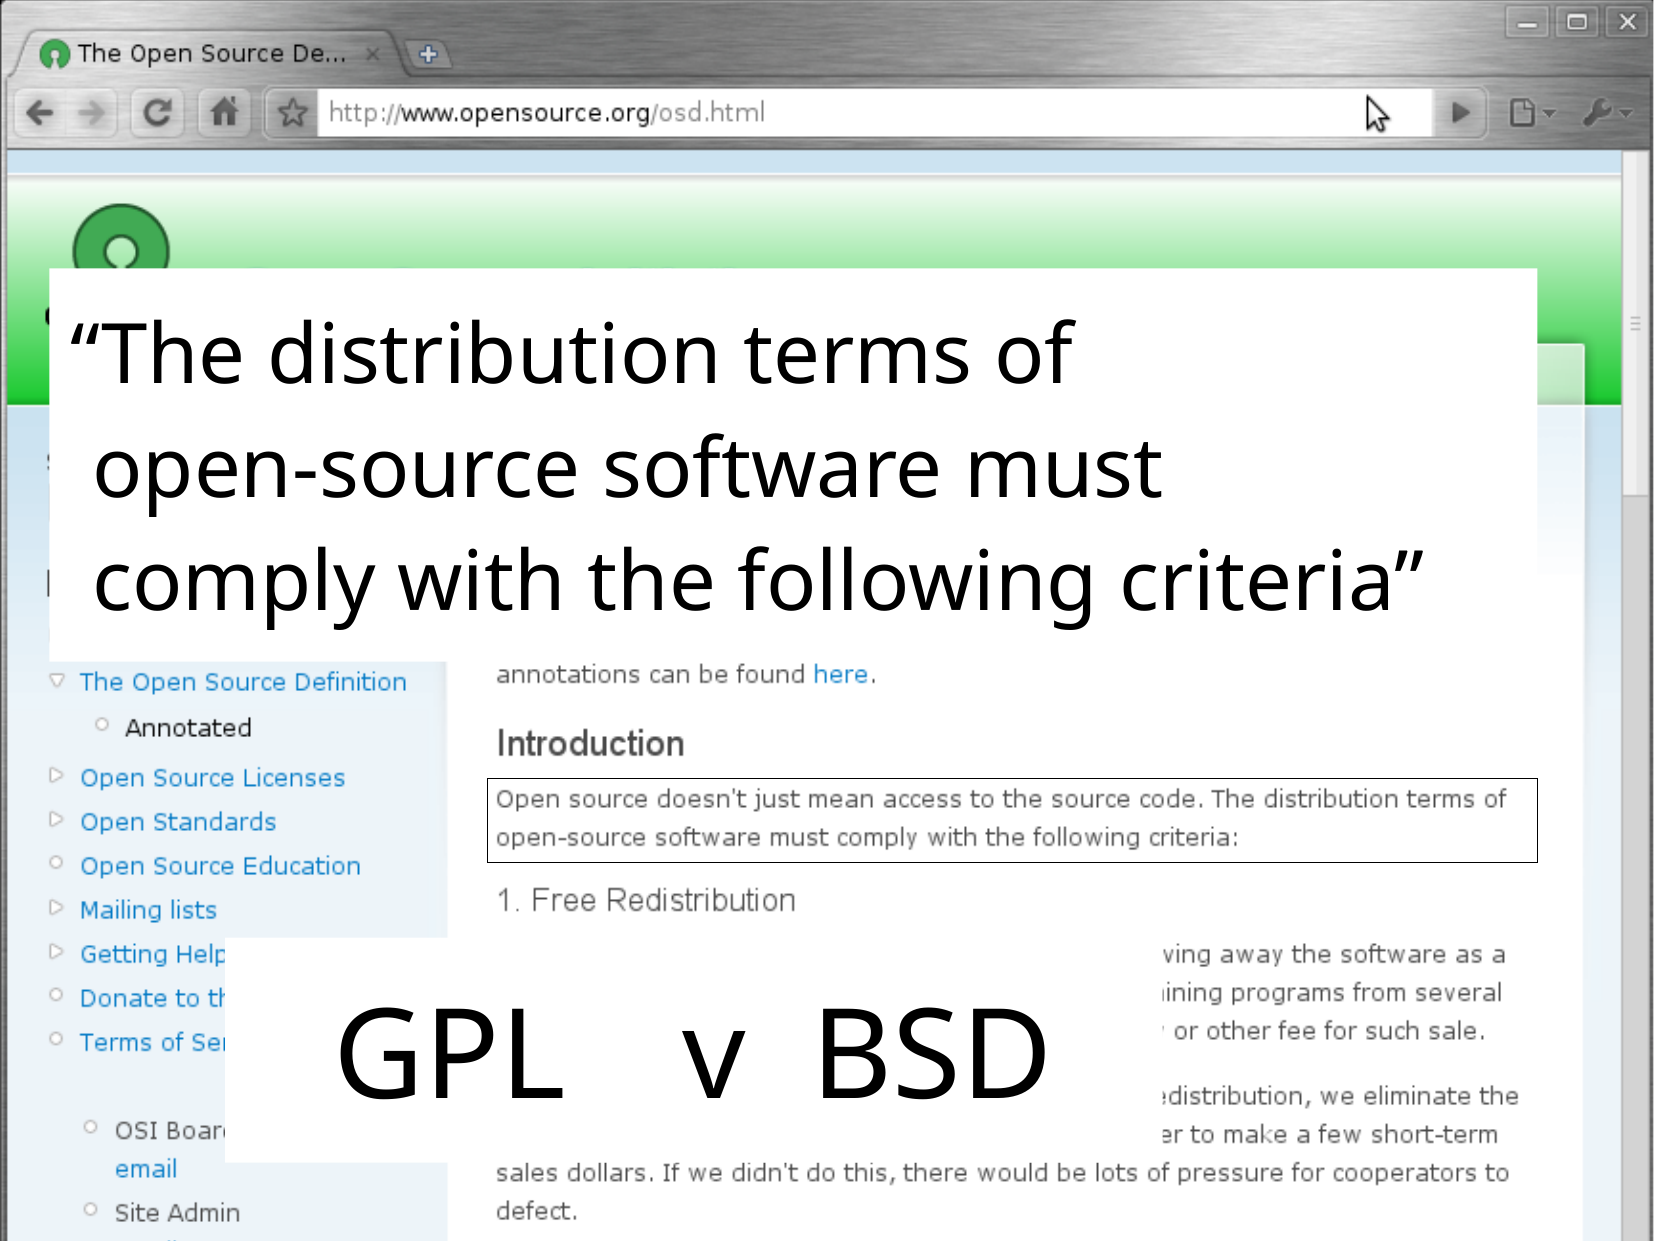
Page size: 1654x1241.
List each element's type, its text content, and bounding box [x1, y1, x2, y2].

text_box v BSD [637, 937, 1163, 1163]
picture [0, 0, 1654, 1241]
text_box “The distribution terms of open-source software must comply with the following criteria” [49, 268, 1538, 662]
text_box GPL [225, 937, 637, 1163]
